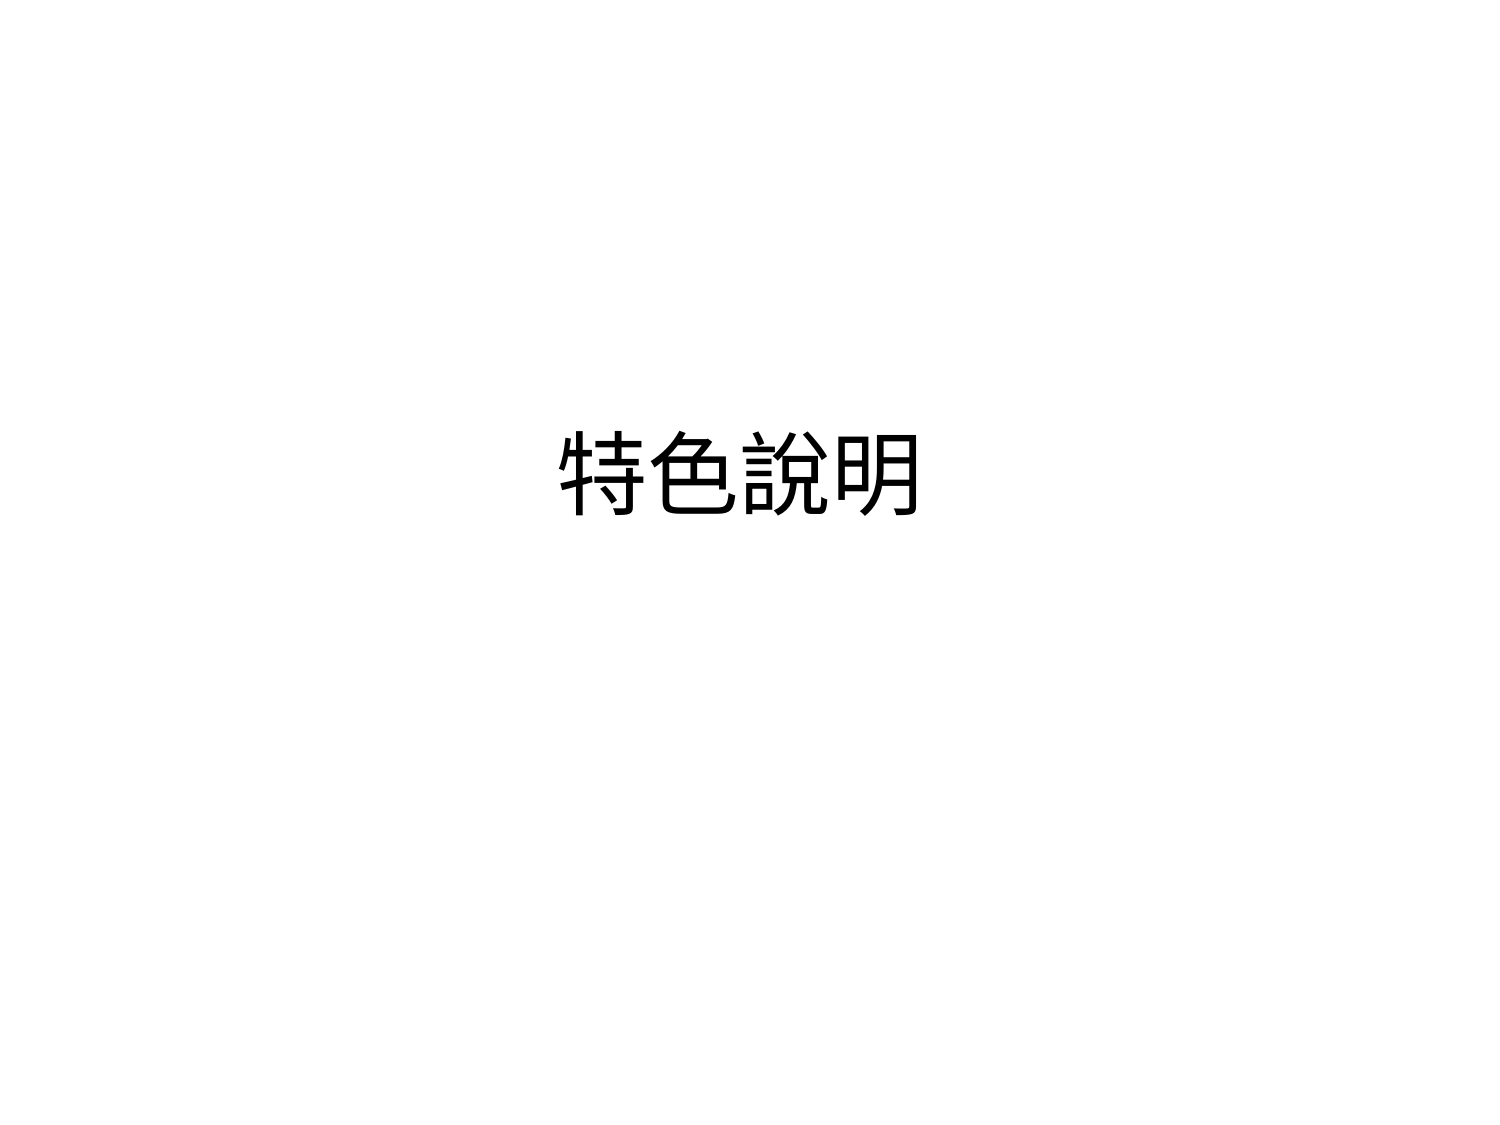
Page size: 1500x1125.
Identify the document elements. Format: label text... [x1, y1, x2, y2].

title 特色說明 [112, 374, 1388, 563]
